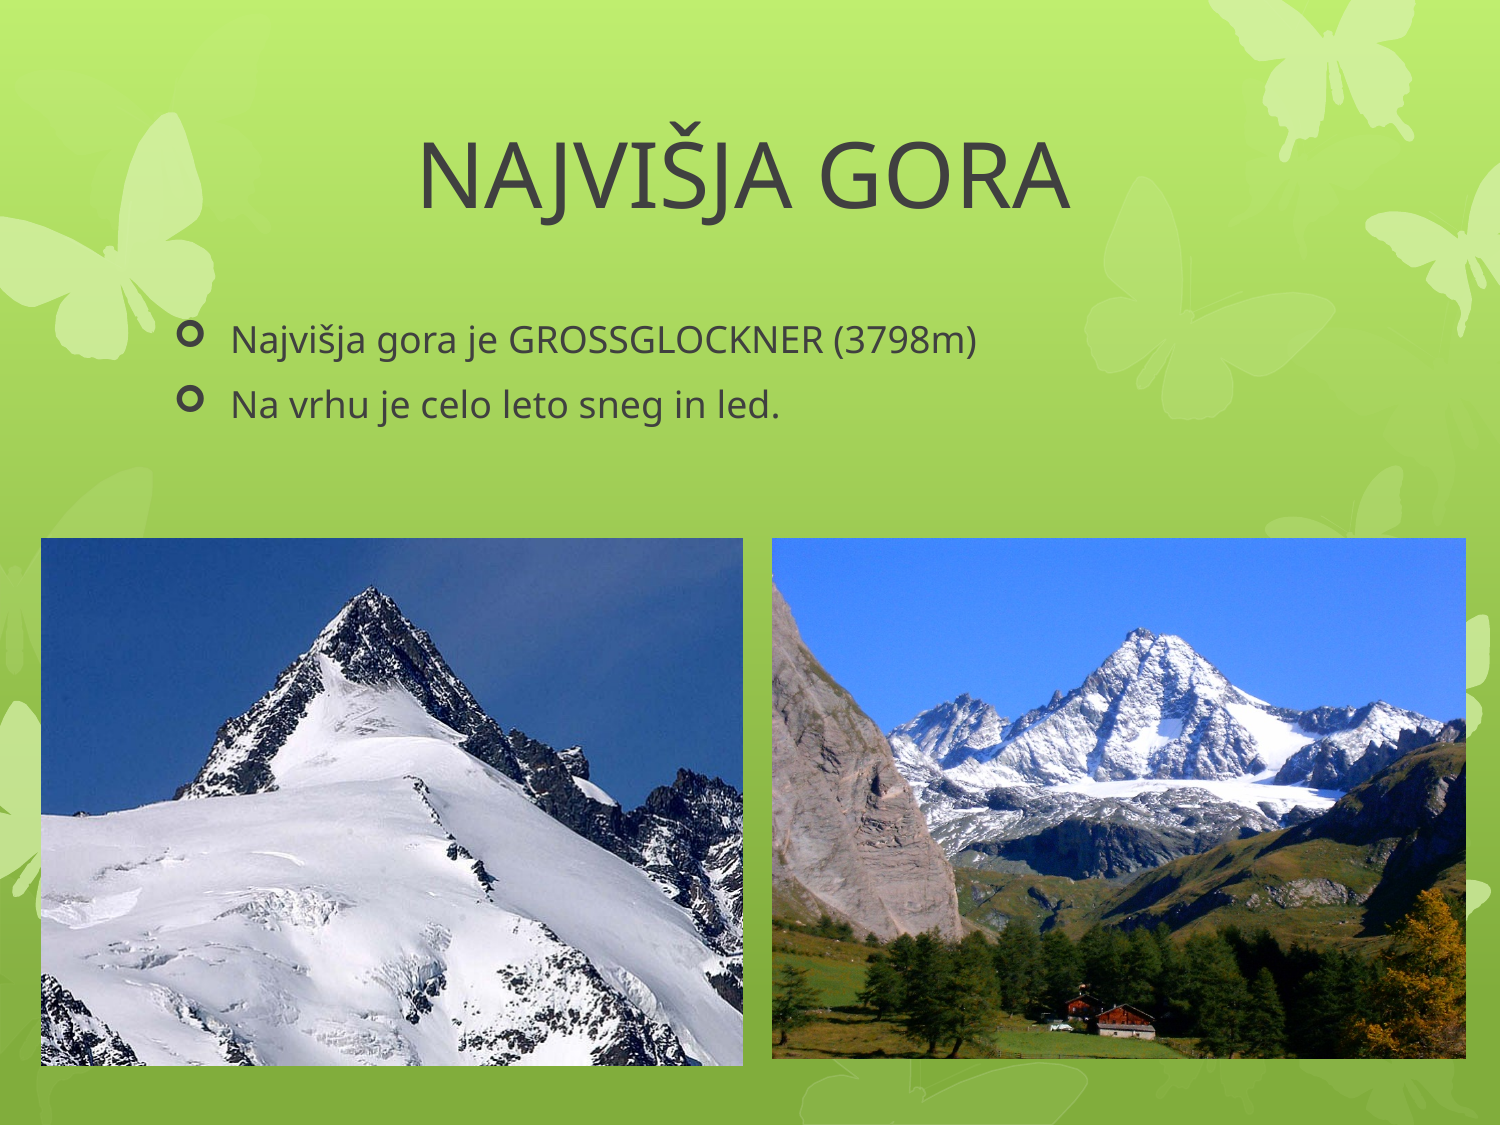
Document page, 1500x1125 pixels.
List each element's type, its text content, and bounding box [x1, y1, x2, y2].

list Najvišja gora je GROSSGLOCKNER (3798m) Na vrhu je celo leto sneg in led. [158, 231, 1328, 510]
picture [41, 538, 743, 1066]
title NAJVIŠJA GORA [68, 78, 1419, 266]
picture [772, 538, 1466, 1059]
